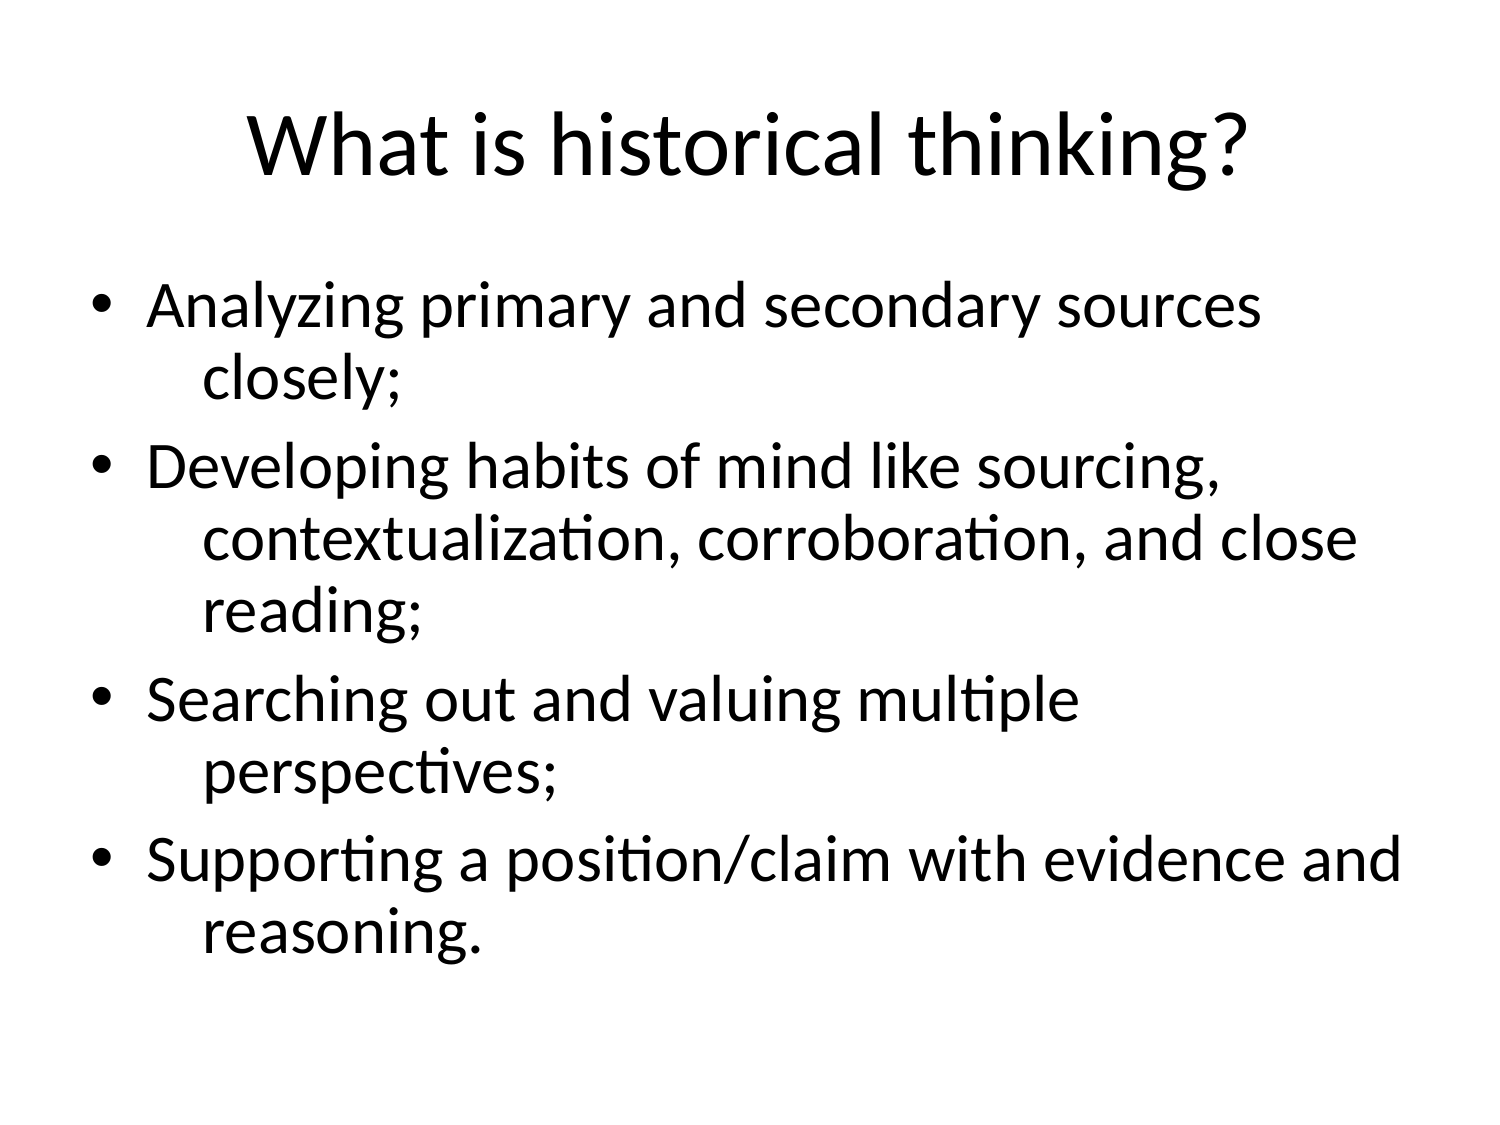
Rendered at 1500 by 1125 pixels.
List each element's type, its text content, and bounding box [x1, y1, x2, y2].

list Analyzing primary and secondary sources closely; Developing habits of mind like sourcing, contextualization, corroboration, and close reading; Searching out and valuing multiple perspectives; Supporting a position/claim with evidence and reasoning. [75, 262, 1426, 1005]
title What is historical thinking? [75, 45, 1426, 233]
